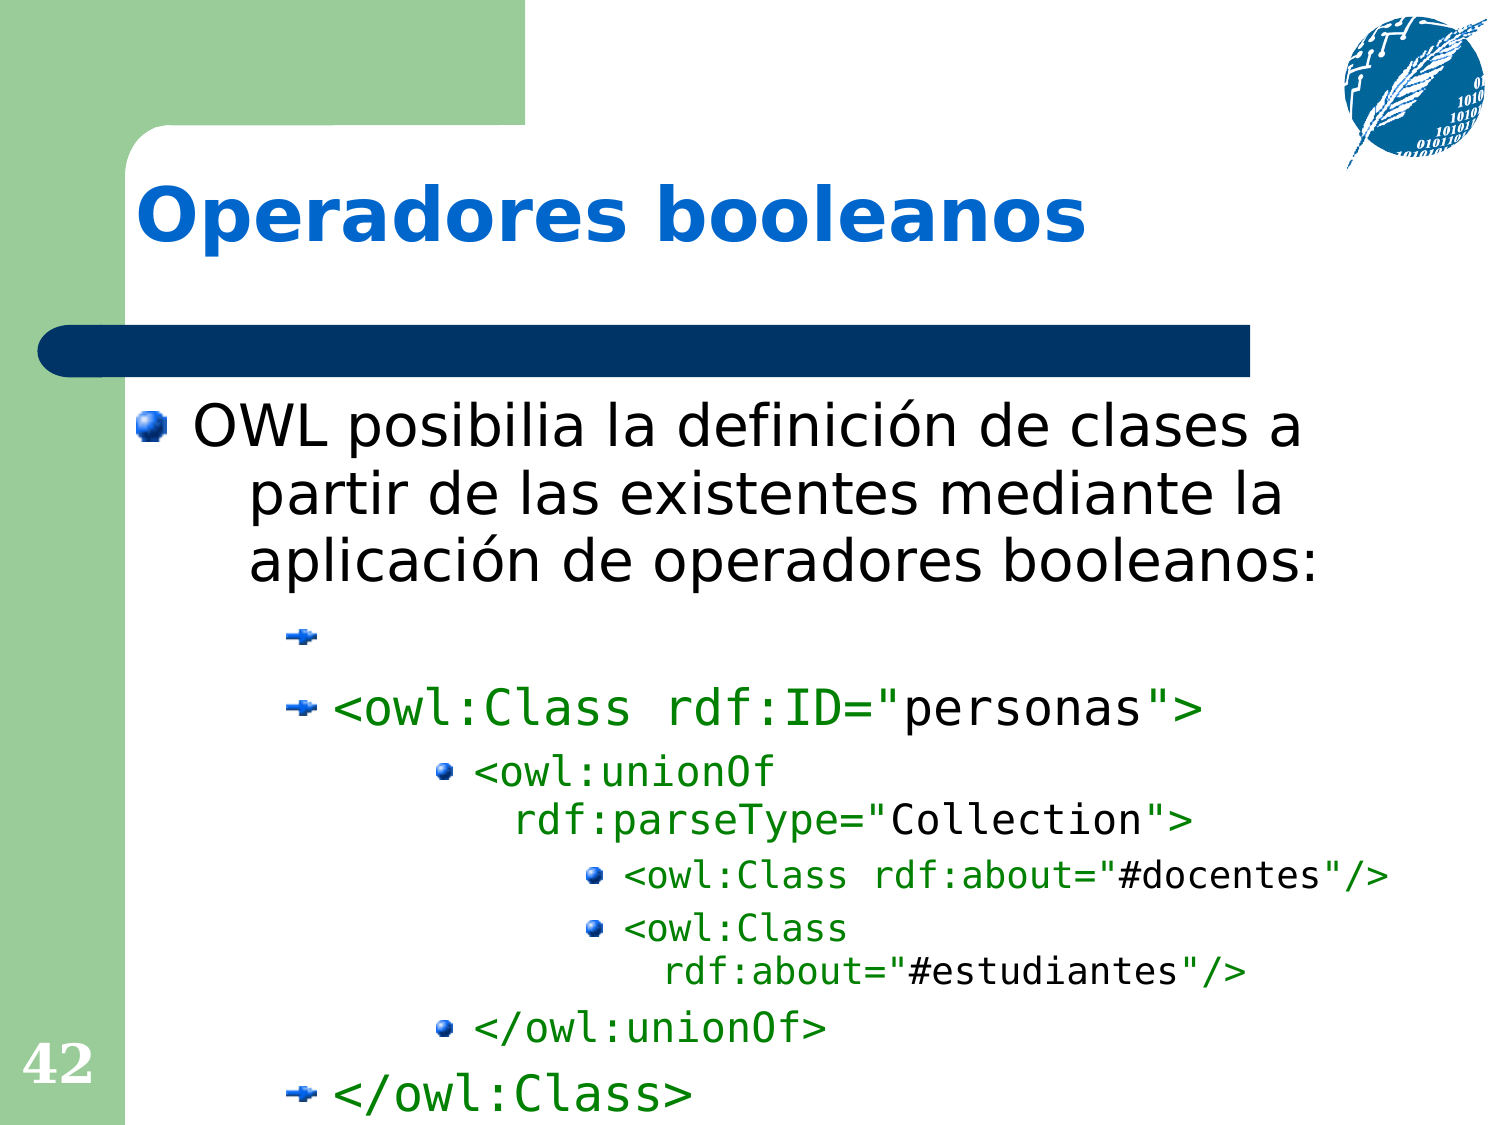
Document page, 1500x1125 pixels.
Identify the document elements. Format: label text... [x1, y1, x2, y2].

picture [1427, 138, 1431, 148]
title Operadores booleanos [135, 135, 1413, 301]
list OWL posibilia la definición de clases a partir de las existentes mediante la aplicación de operadores booleanos: <owl:Class rdf:ID="personas"> <owl:unionOf rdf:parseType="Collection"> <owl:Class rdf:about="#docentes"/> <owl:Class rdf:about="#estudiantes"/> </owl:unionOf> </owl:Class> [136, 392, 1399, 1115]
picture [1433, 139, 1440, 147]
picture [1436, 127, 1450, 136]
picture [1341, 15, 1487, 172]
picture [1416, 140, 1425, 149]
